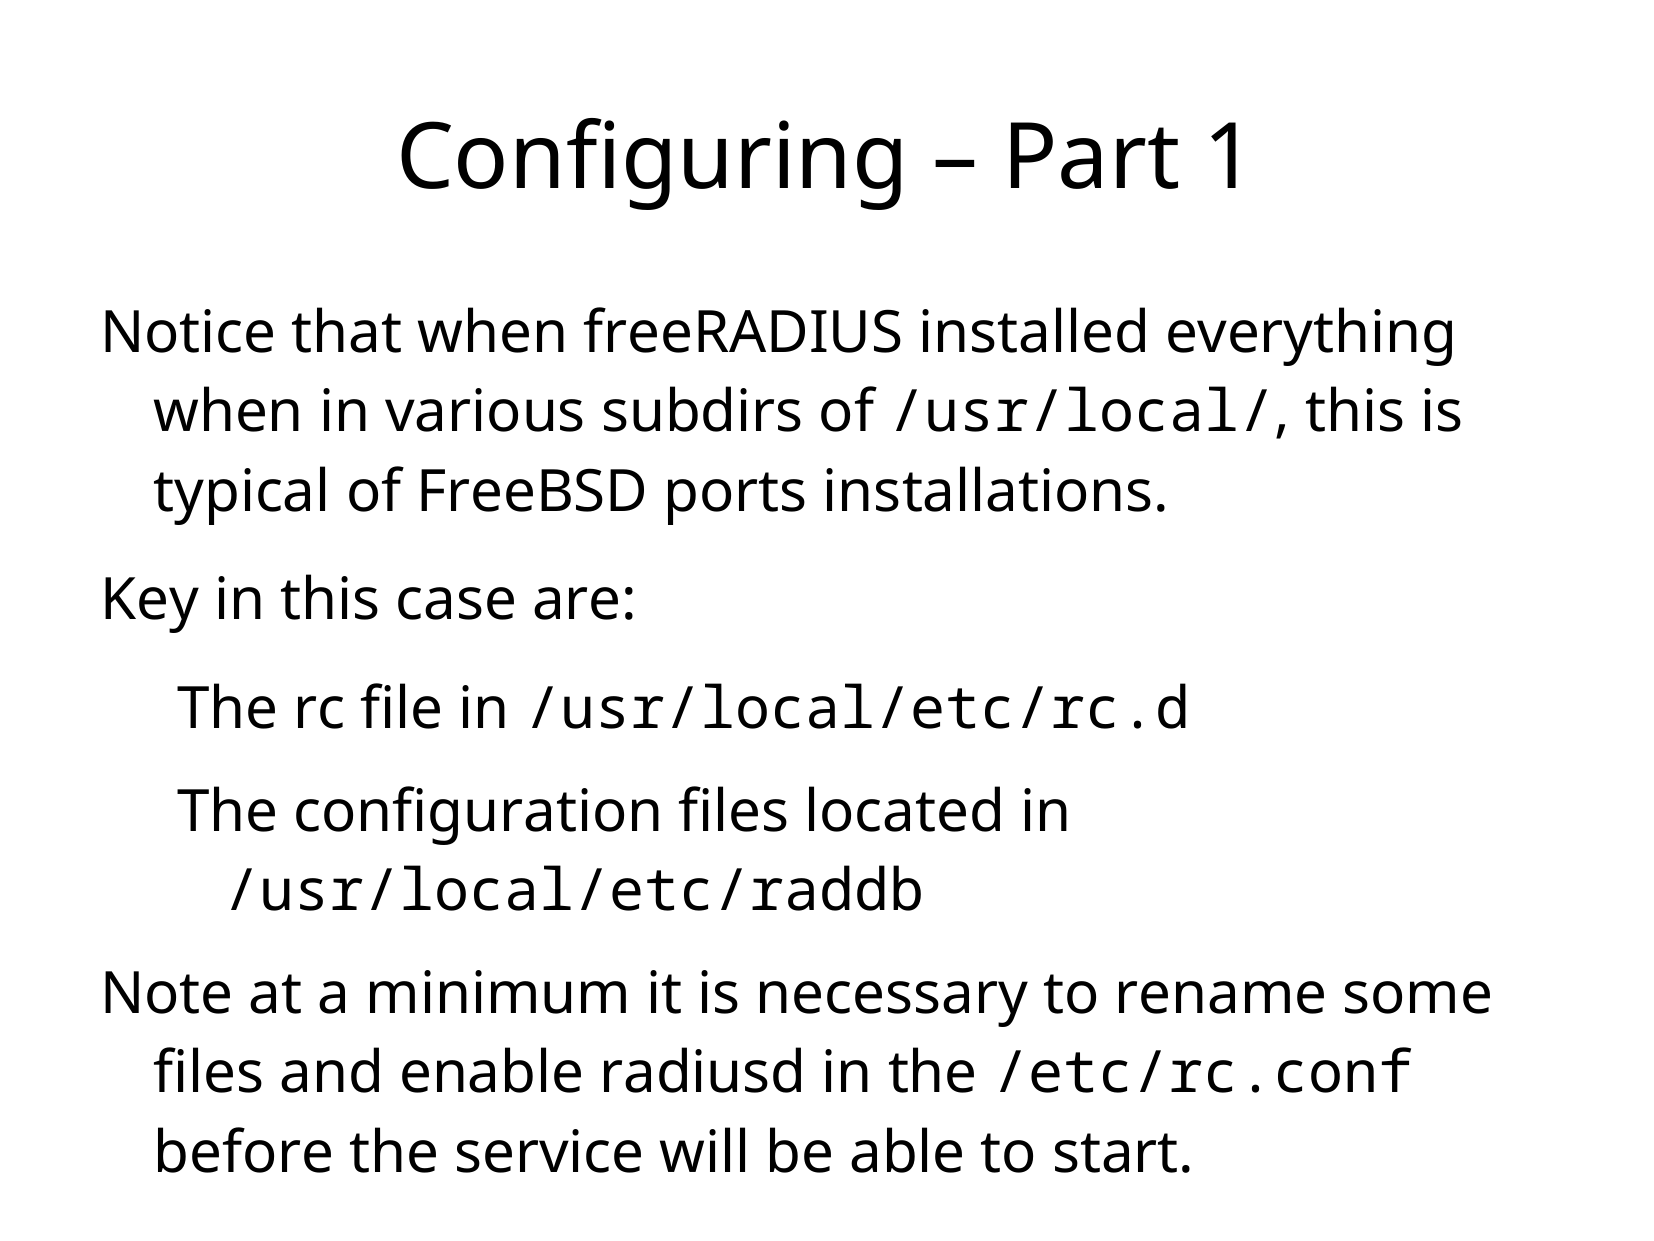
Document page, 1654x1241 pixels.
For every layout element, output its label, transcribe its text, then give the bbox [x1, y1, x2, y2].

list Notice that when freeRADIUS installed everything when in various subdirs of /usr/local/, this is typical of FreeBSD ports installations. Key in this case are: The rc file in /usr/local/etc/rc.d The configuration files located in /usr/local/etc/raddb Note at a minimum it is necessary to rename some files and enable radiusd in the /etc/rc.conf before the service will be able to start. [82, 290, 1571, 1111]
title Configuring – Part 1 [82, 49, 1571, 257]
